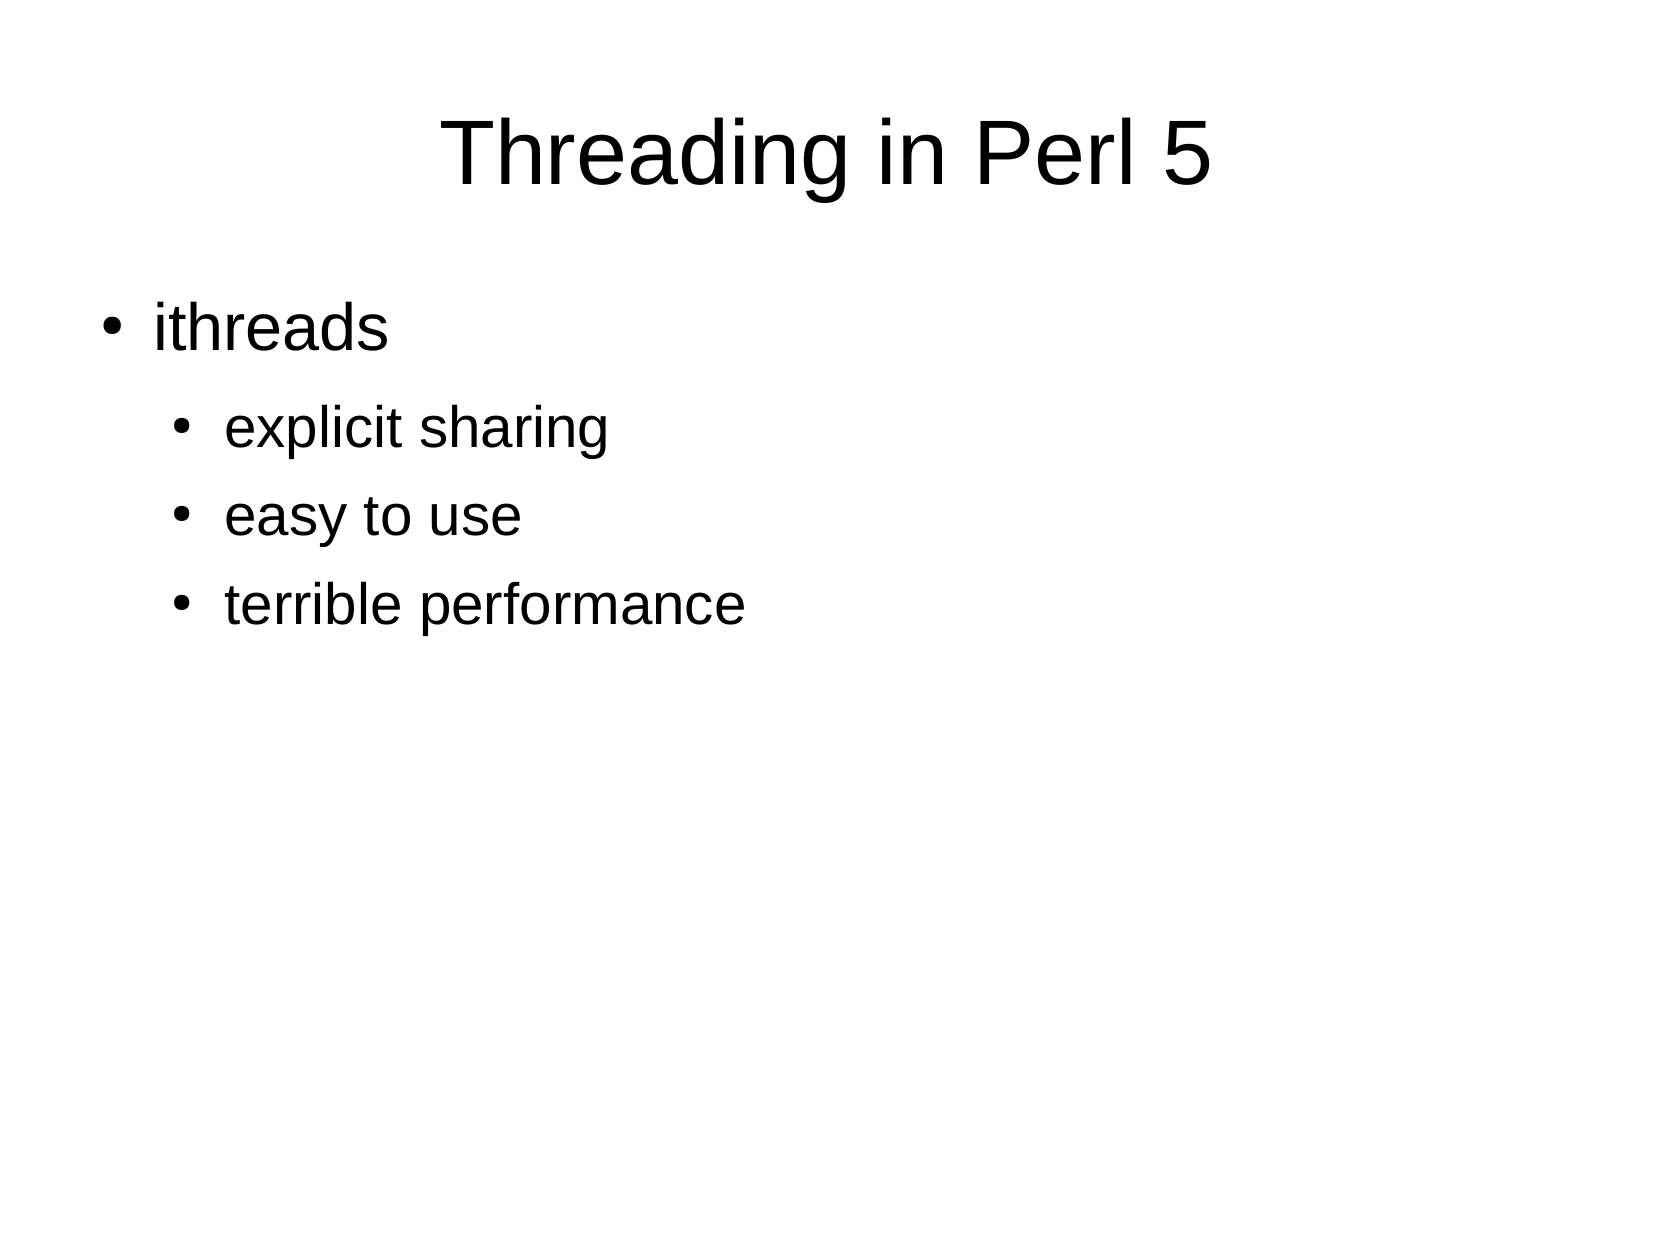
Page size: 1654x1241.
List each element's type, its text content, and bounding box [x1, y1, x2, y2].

title Threading in Perl 5 [82, 49, 1571, 257]
list ithreads explicit sharing easy to use terrible performance [82, 290, 1571, 1010]
